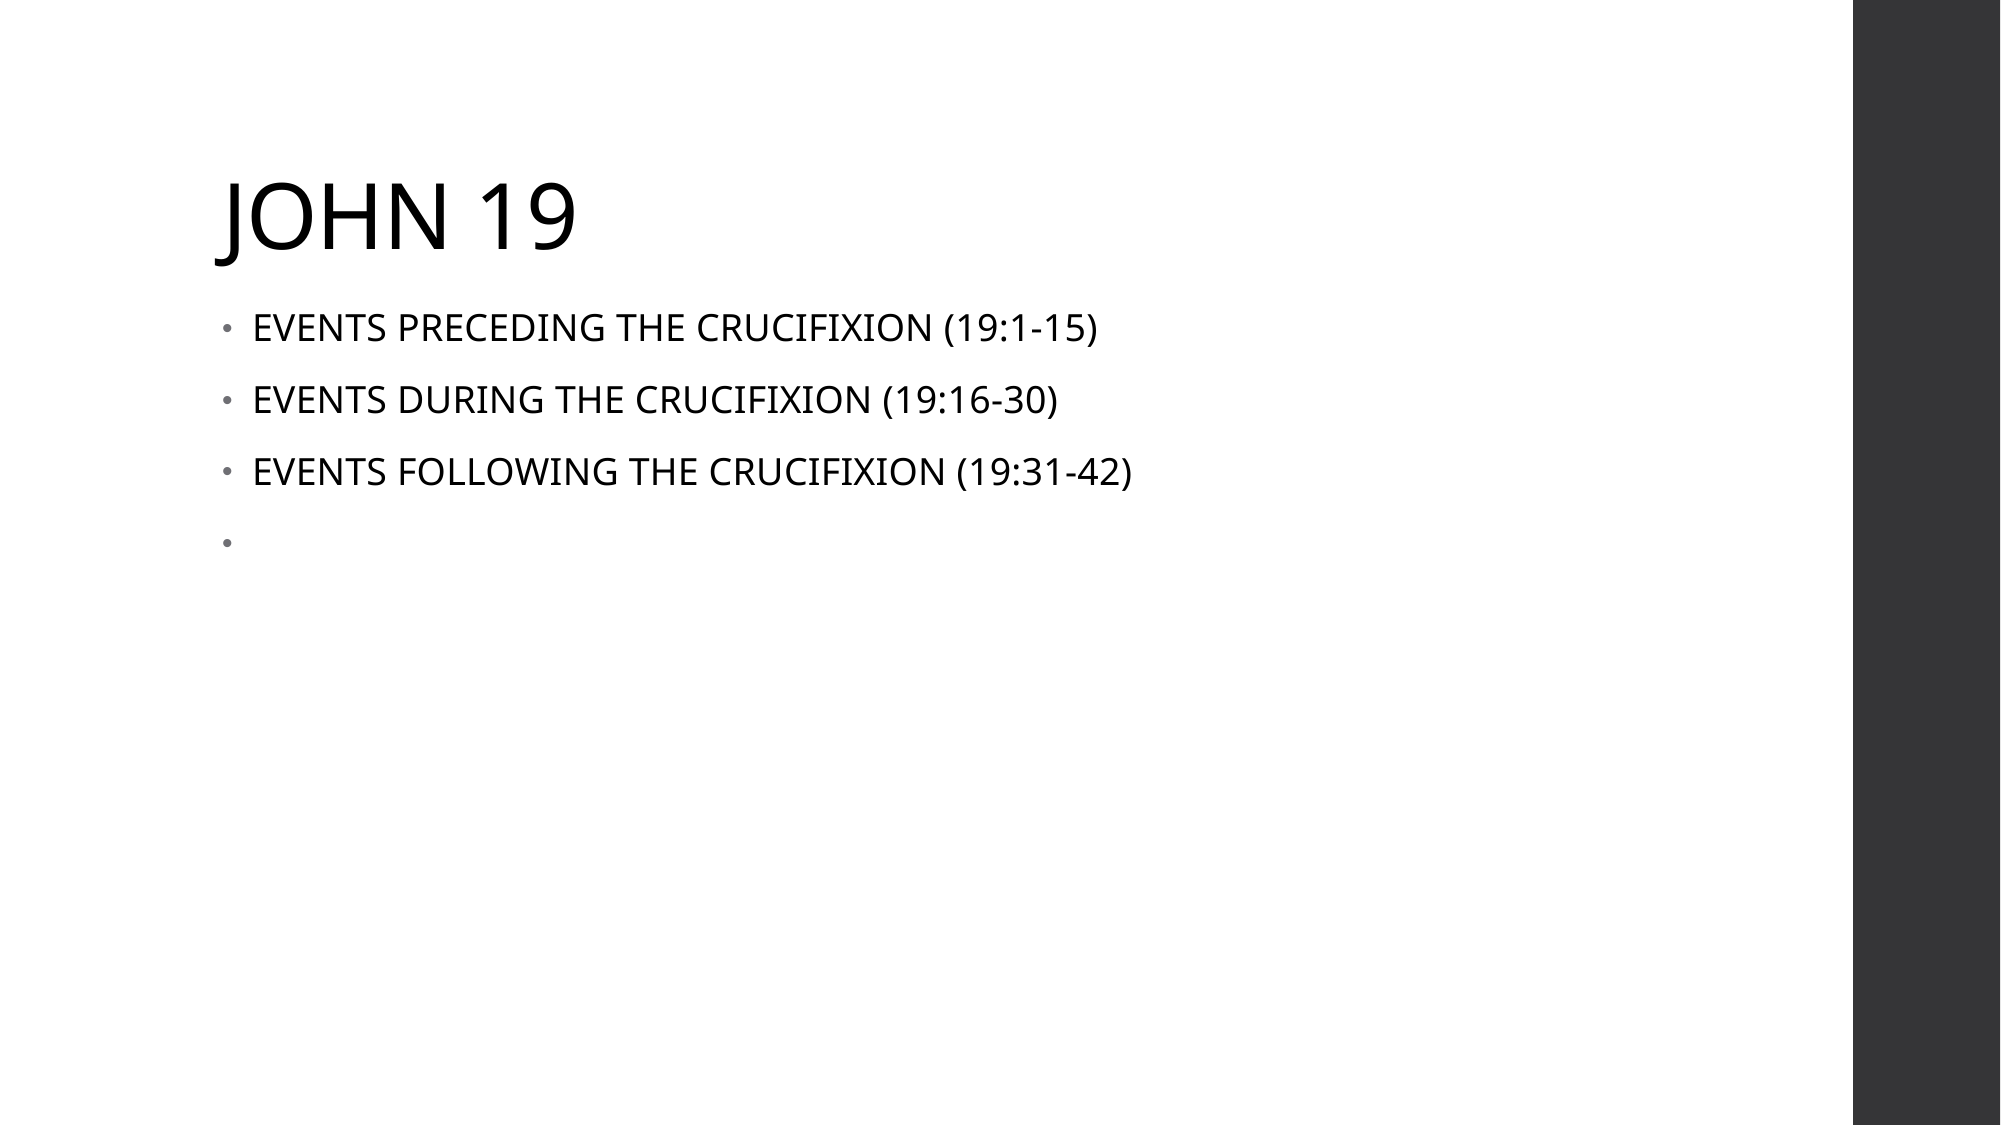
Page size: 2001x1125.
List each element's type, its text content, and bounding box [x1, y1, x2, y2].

title JOHN 19 [206, 60, 1797, 278]
list EVENTS PRECEDING THE CRUCIFIXION (19:1-15) EVENTS DURING THE CRUCIFIXION (19:16-30) EVENTS FOLLOWING THE CRUCIFIXION (19:31-42) [206, 299, 1617, 1014]
